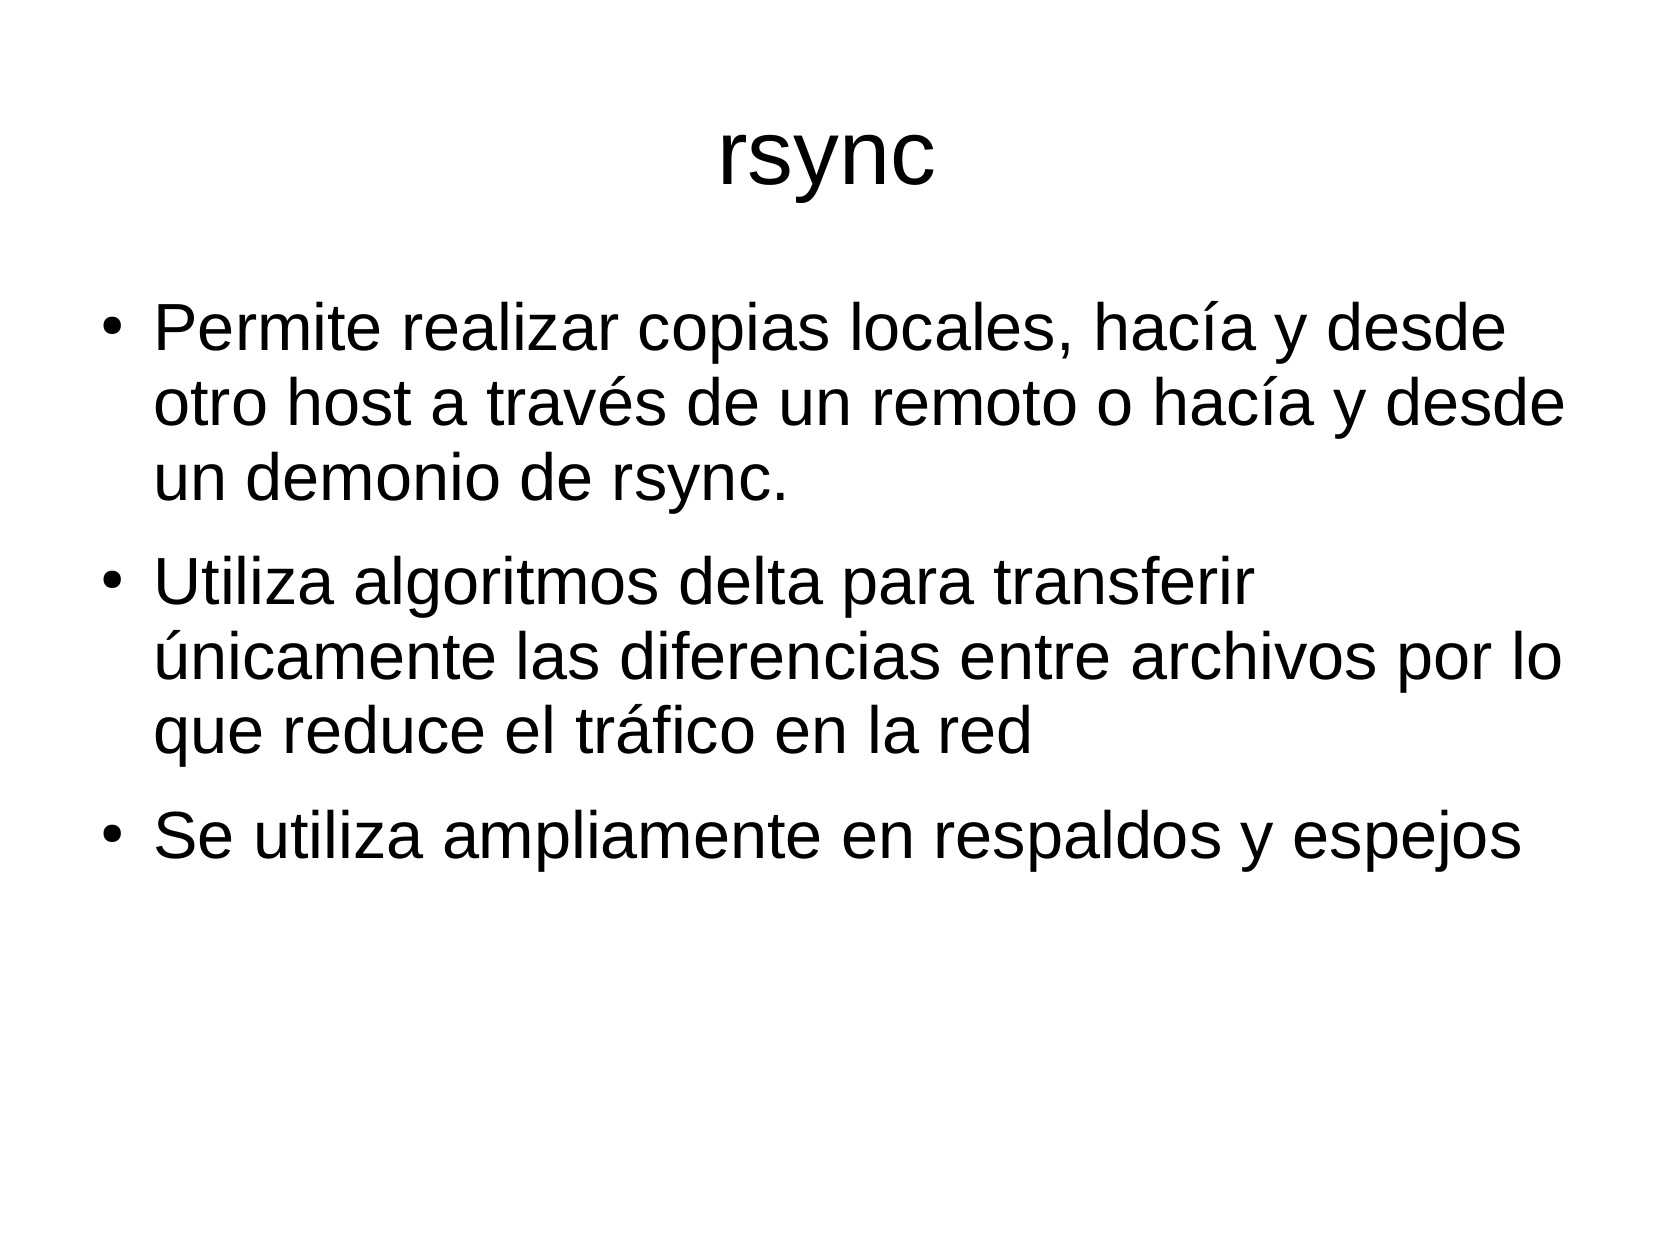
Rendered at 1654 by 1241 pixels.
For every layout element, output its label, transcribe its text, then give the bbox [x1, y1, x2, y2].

title rsync [82, 49, 1571, 257]
list Permite realizar copias locales, hacía y desde otro host a través de un remoto o hacía y desde un demonio de rsync. Utiliza algoritmos delta para transferir únicamente las diferencias entre archivos por lo que reduce el tráfico en la red Se utiliza ampliamente en respaldos y espejos [82, 290, 1571, 1109]
